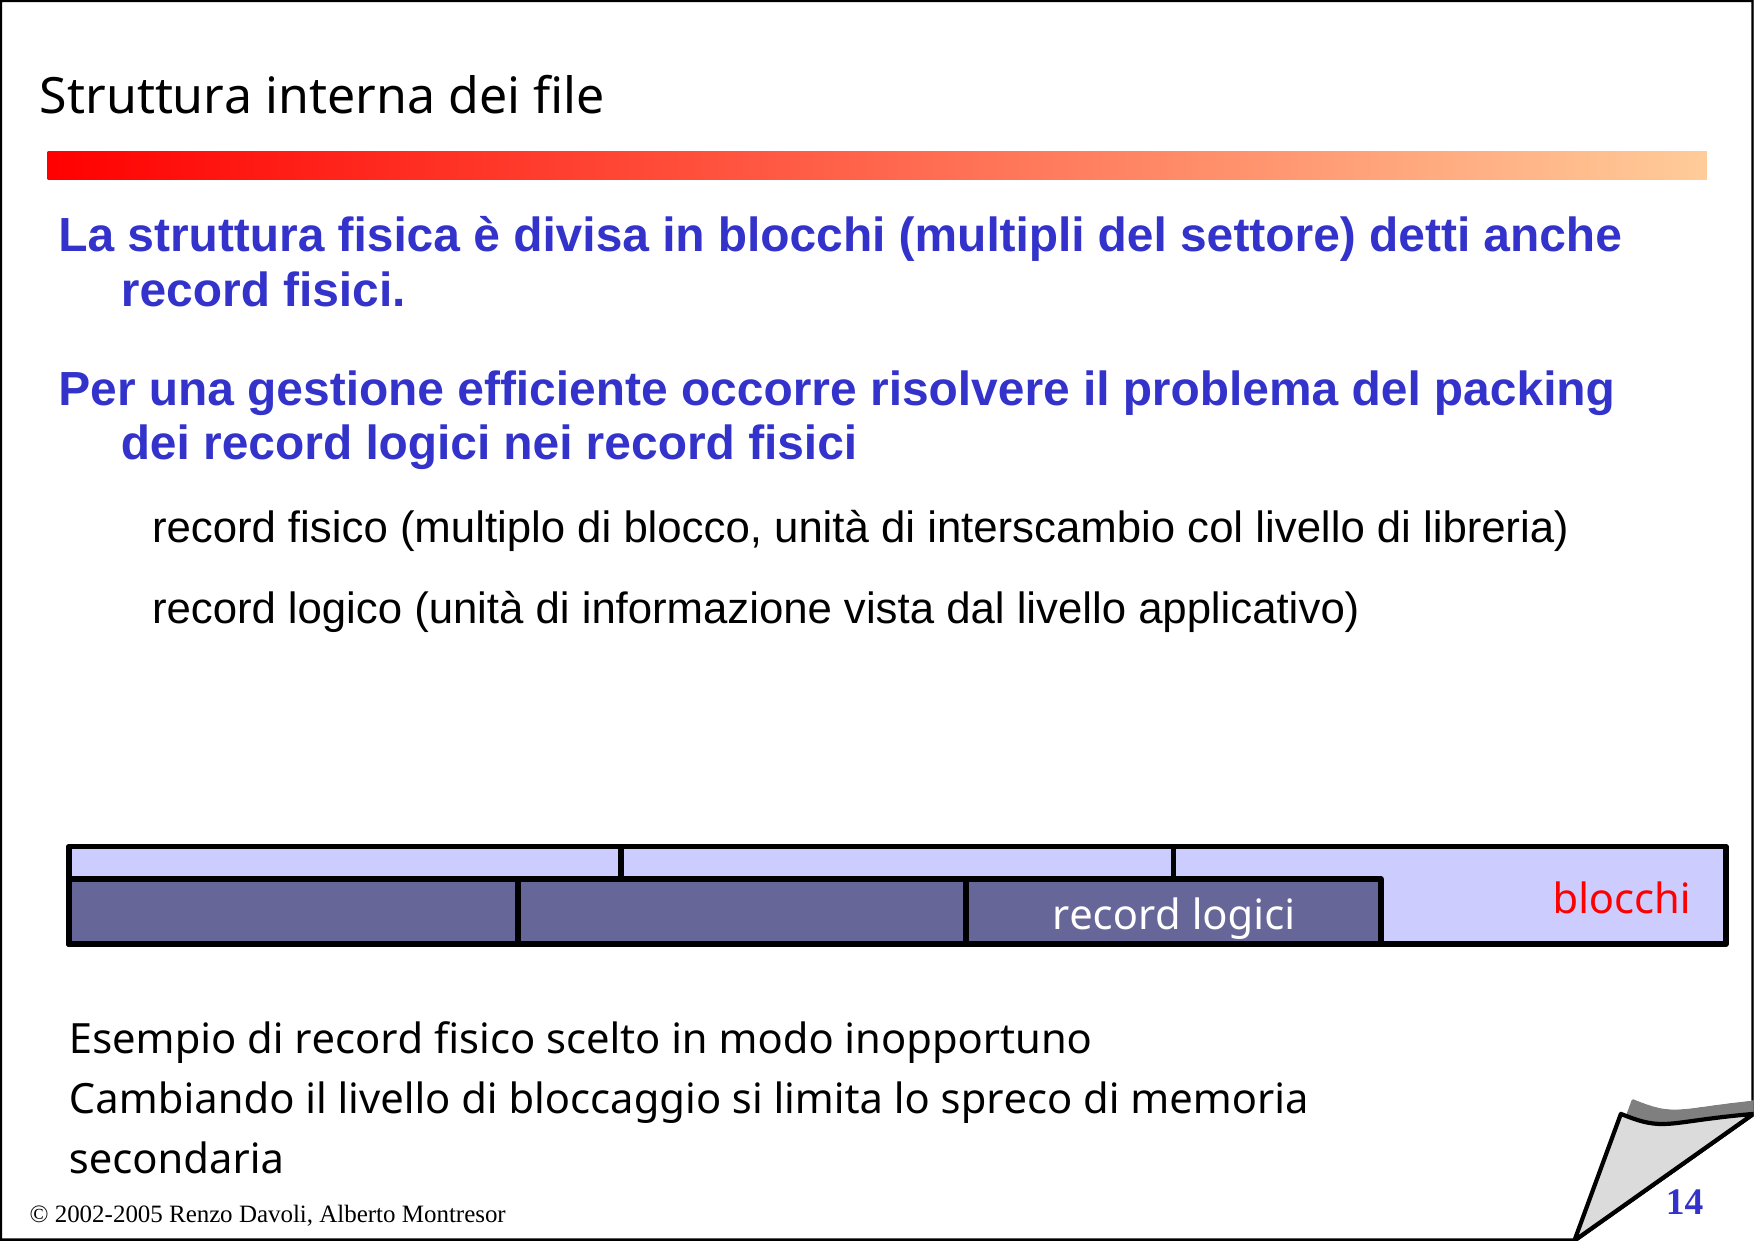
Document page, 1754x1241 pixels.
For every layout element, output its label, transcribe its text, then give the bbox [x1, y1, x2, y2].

text_box Esempio di record fisico scelto in modo inopportuno Cambiando il livello di bloccaggio si limita lo spreco di memoria secondaria [68, 1005, 1476, 1205]
list La struttura fisica è divisa in blocchi (multipli del settore) detti anche record fisici. Per una gestione efficiente occorre risolvere il problema del packing dei record logici nei record fisici record fisico (multiplo di blocco, unità di interscambio col livello di libreria) record logico (unità di informazione vista dal livello applicativo) [58, 206, 1695, 815]
text_box Start [1469, 152, 1474, 179]
text_box [68, 846, 1173, 945]
text_box 6-11 [1074, 152, 1078, 179]
text_box blocchi [1173, 846, 1726, 945]
text_box record logici [966, 879, 1381, 945]
title Struttura interna dei file [40, 49, 1713, 144]
